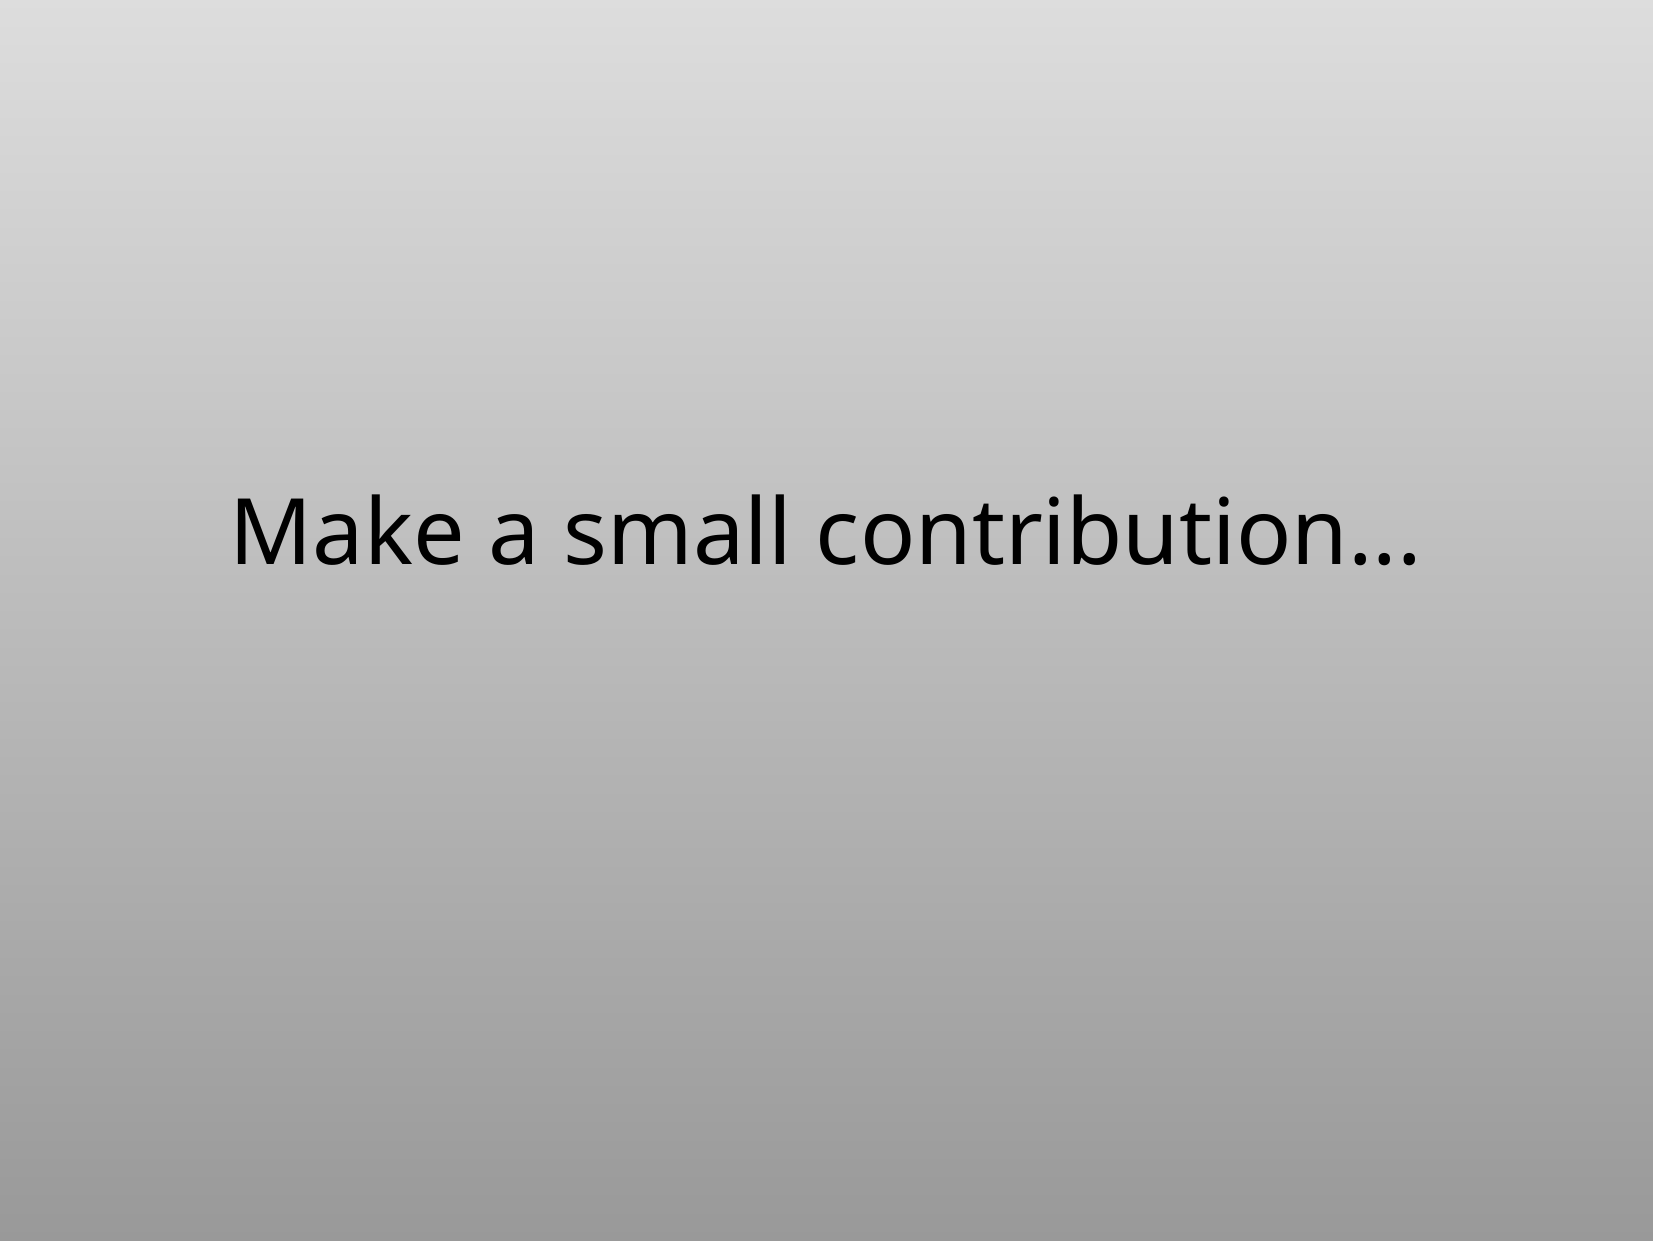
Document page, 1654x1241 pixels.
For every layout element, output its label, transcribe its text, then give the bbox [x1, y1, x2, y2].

subtitle Make a small contribution... [82, 49, 1571, 1010]
